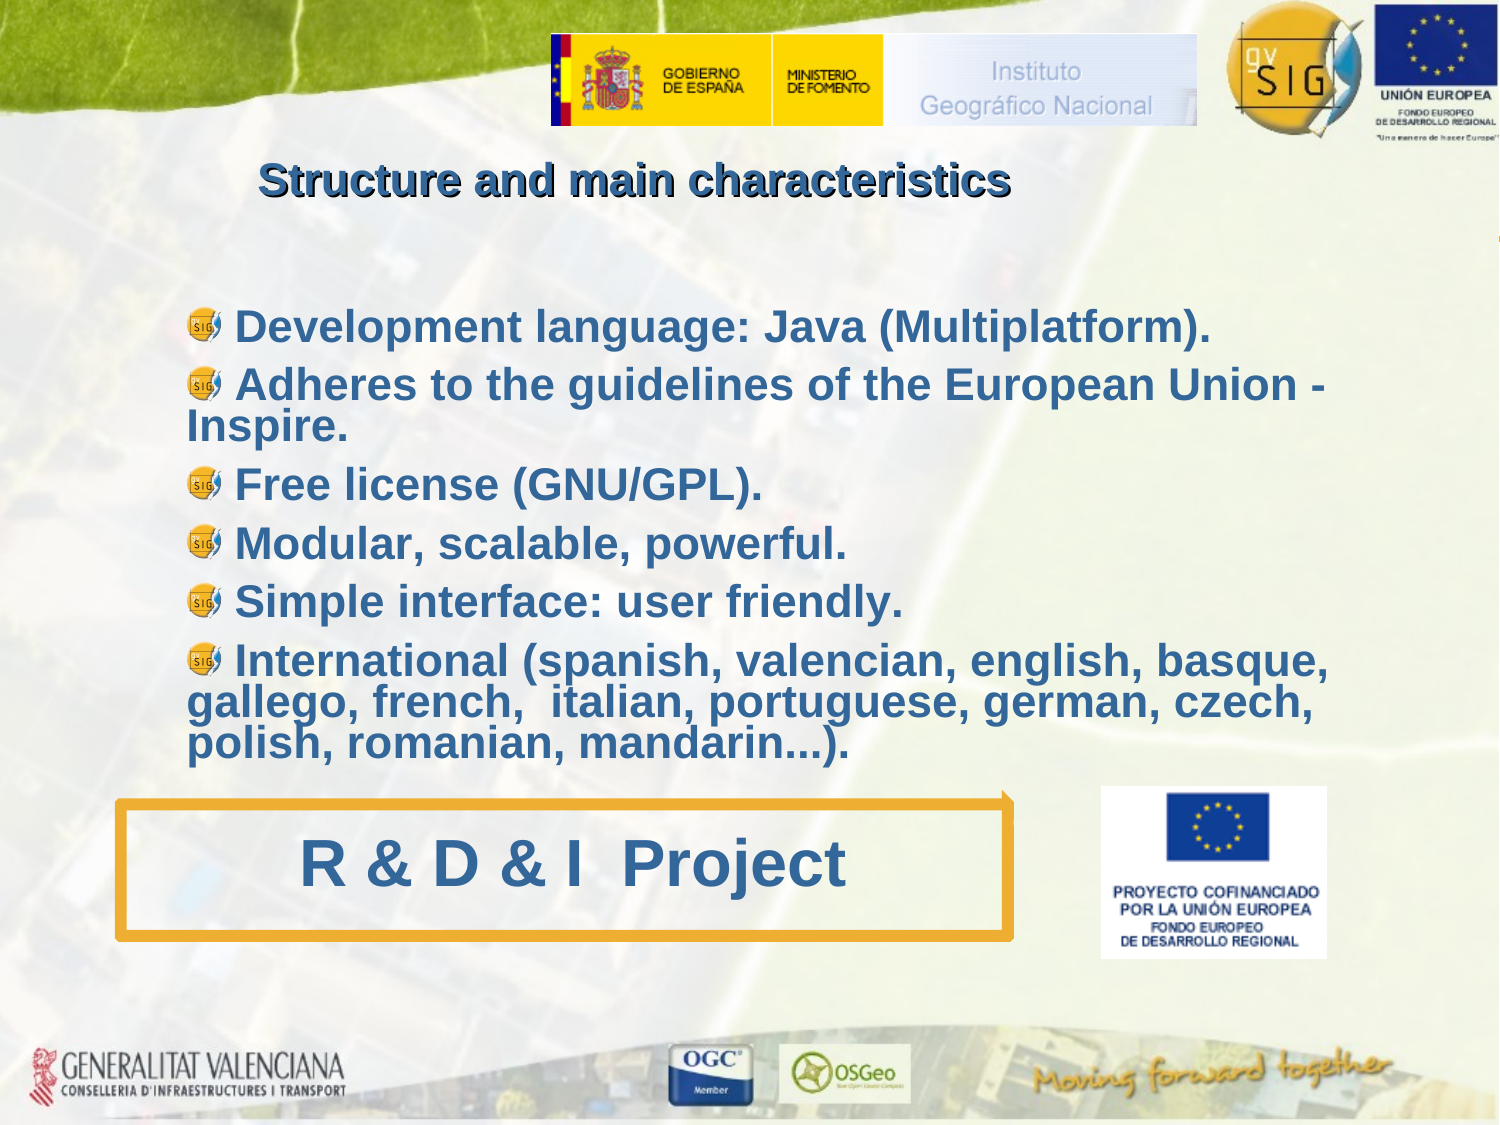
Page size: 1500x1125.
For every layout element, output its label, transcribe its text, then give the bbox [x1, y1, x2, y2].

text_box Development language: Java (Multiplatform). Adheres to the guidelines of the European Union - Inspire. Free license (GNU/GPL). Modular, scalable, powerful. Simple interface: user friendly. International (spanish, valencian, english, basque, gallego, french, italian, portuguese, german, czech, polish, romanian, mandarin...). [96, 237, 1435, 830]
text_box R & D & I Project [120, 804, 1008, 1008]
picture [0, 0, 1499, 1125]
text_box Structure and main characteristics [242, 148, 1500, 216]
